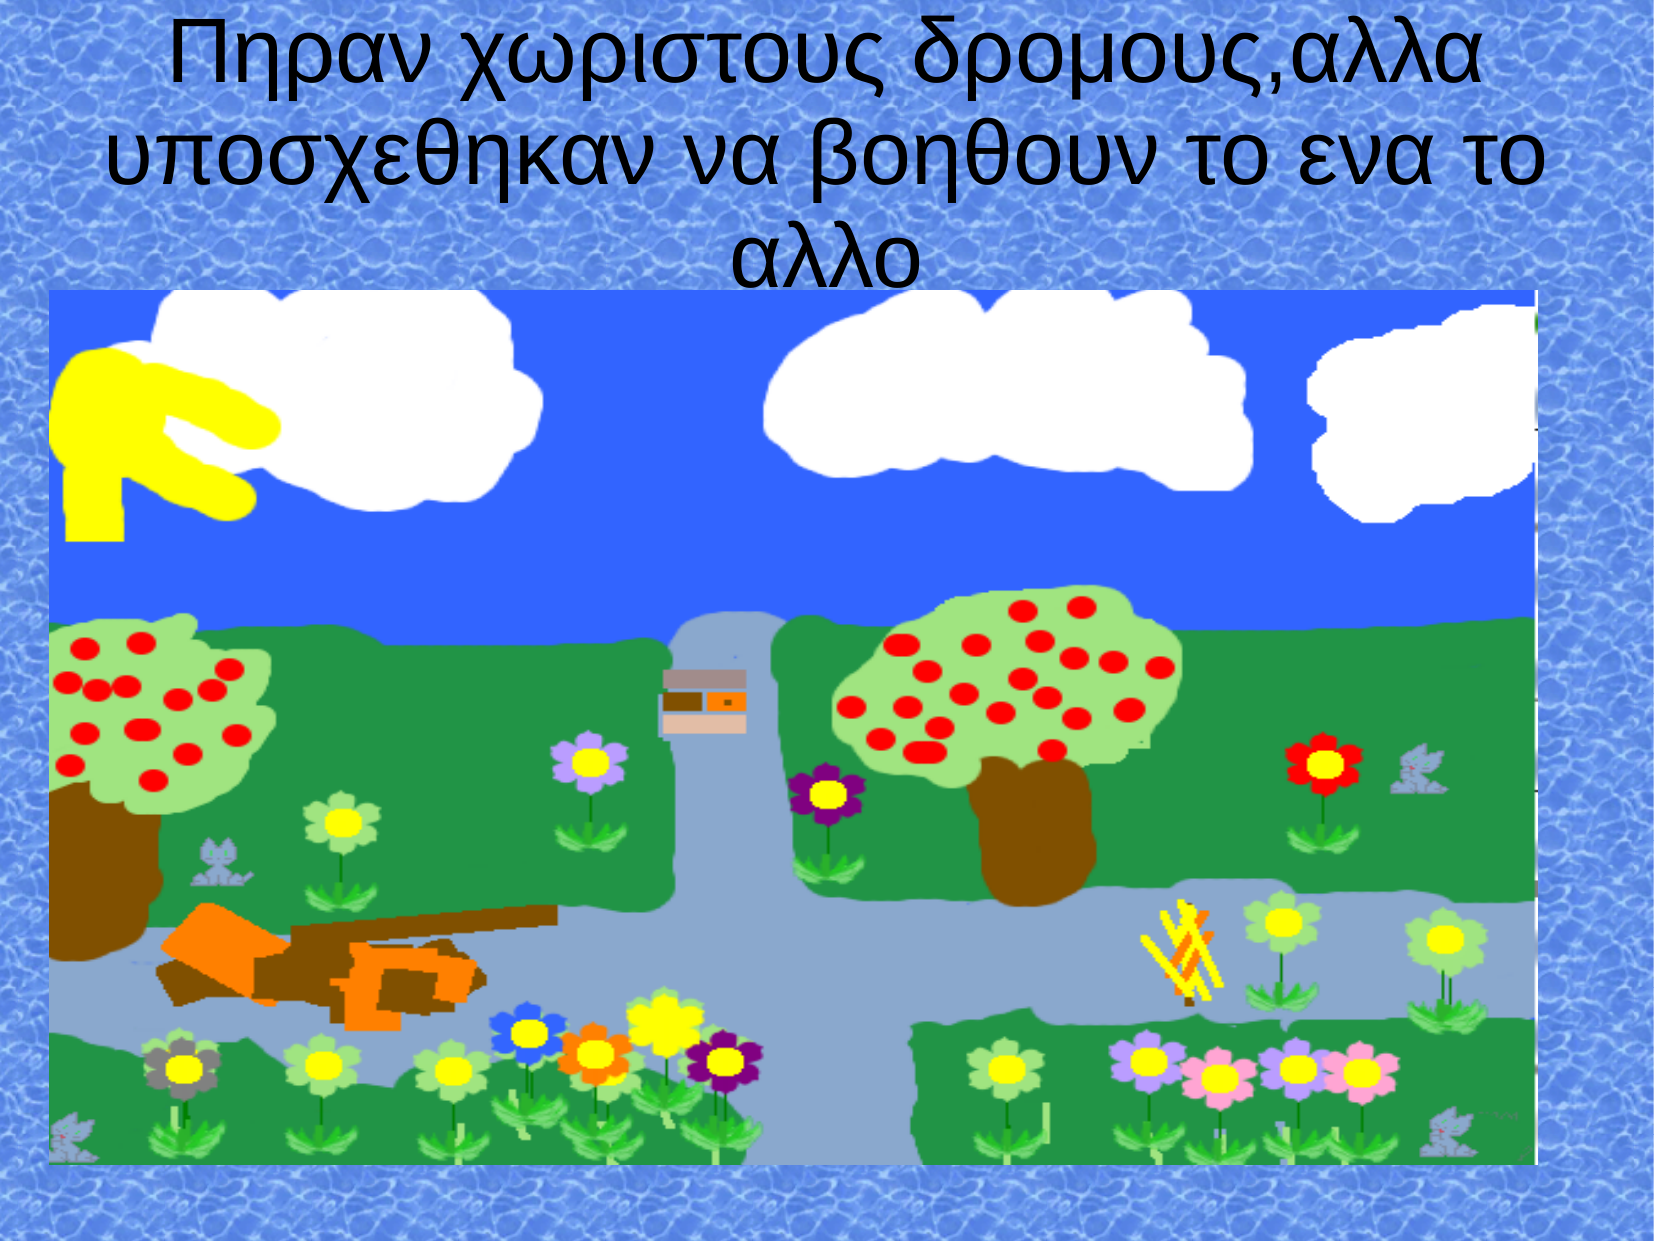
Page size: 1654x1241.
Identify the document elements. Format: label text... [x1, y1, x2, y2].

picture [0, 0, 1654, 1241]
title Πηραν χωριστους δρομους,αλλα υποσχεθηκαν να βοηθουν το ενα το αλλο [82, 0, 1571, 307]
